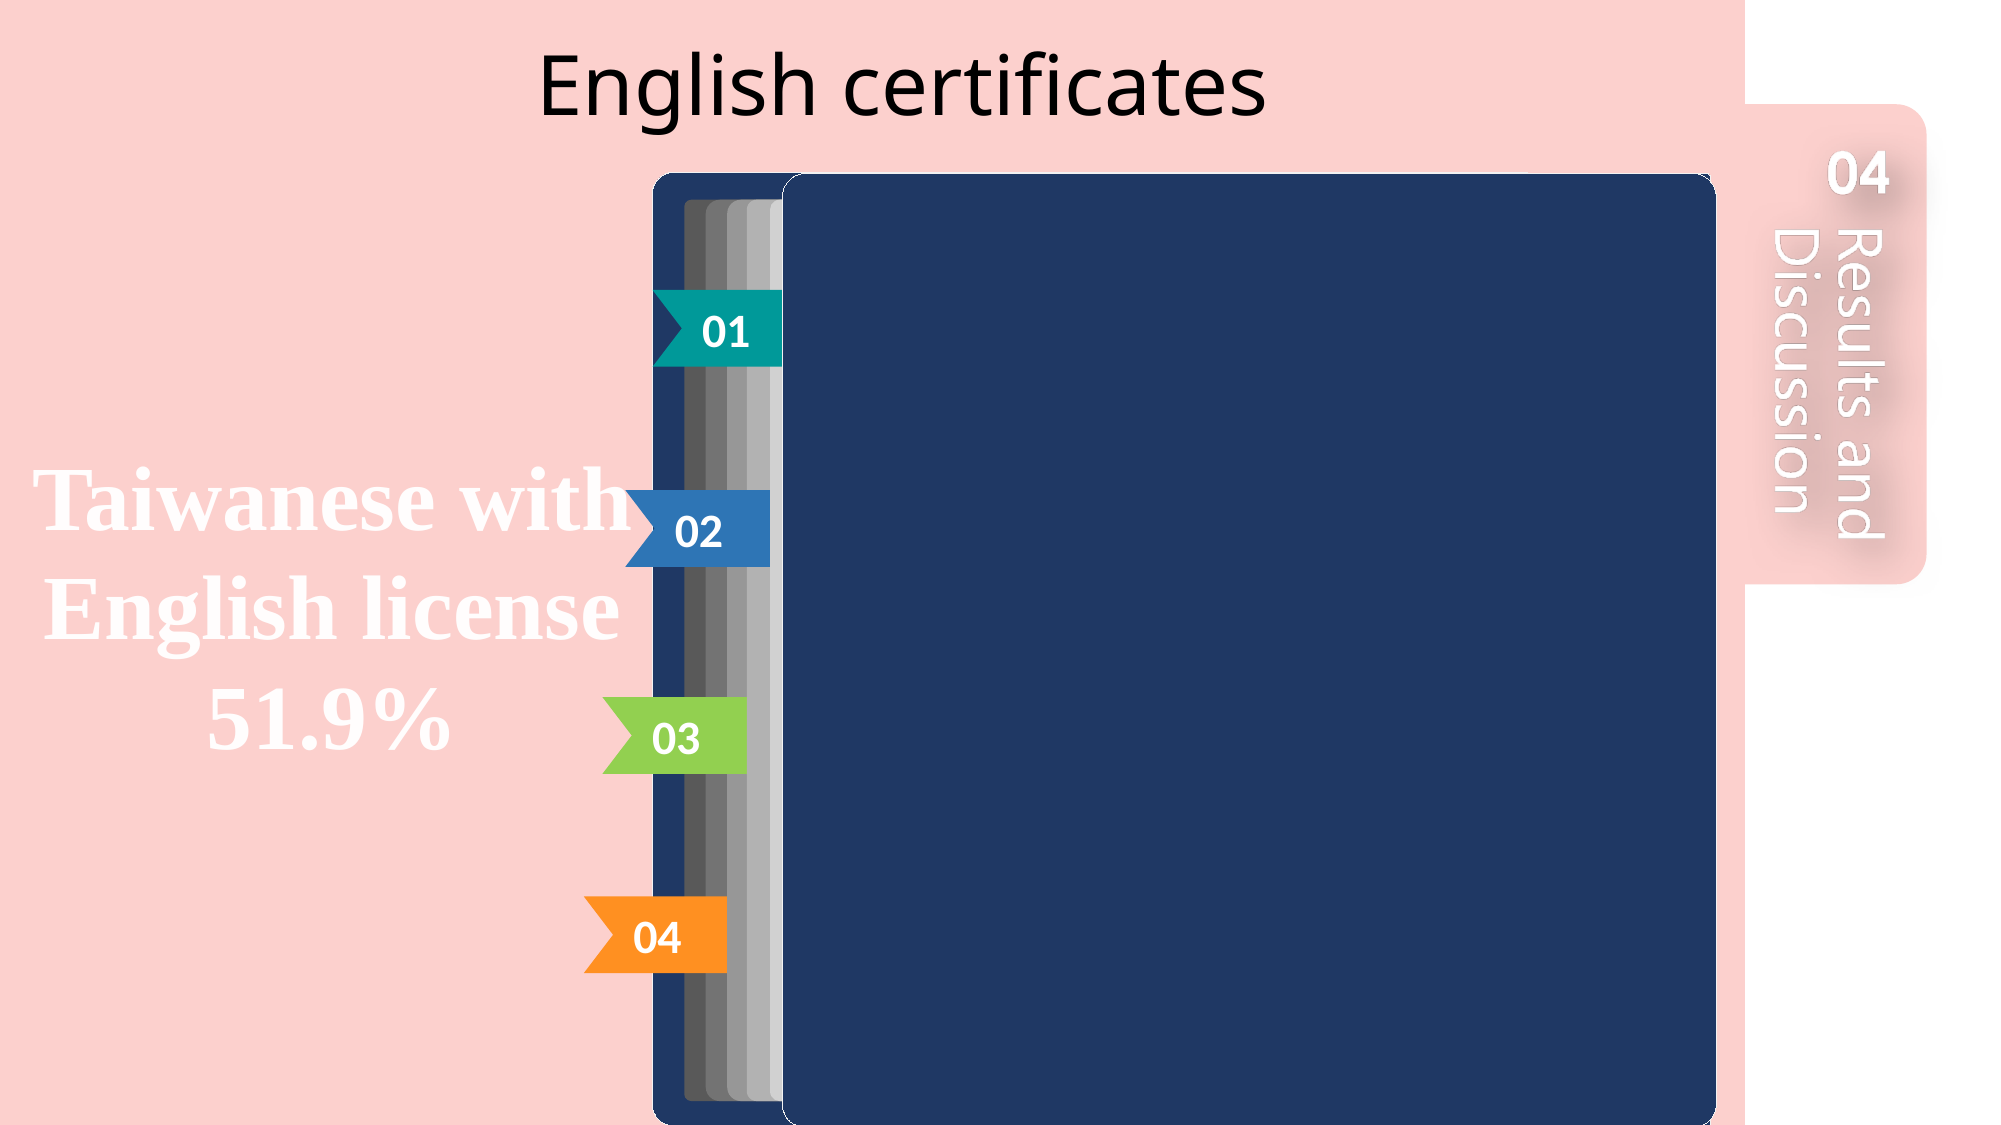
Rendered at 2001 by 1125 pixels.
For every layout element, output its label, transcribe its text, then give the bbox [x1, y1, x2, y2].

text_box 02 [653, 490, 770, 567]
text_box 03 [653, 697, 746, 774]
text_box 01 [652, 289, 782, 367]
text_box 03 [659, 727, 669, 750]
text_box 04 [583, 896, 727, 974]
text_box Taiwanese with English license 51.9% [13, 430, 653, 832]
text_box [0, 0, 1922, 1125]
picture [1727, 118, 1927, 597]
title English certificates [469, 36, 1337, 144]
